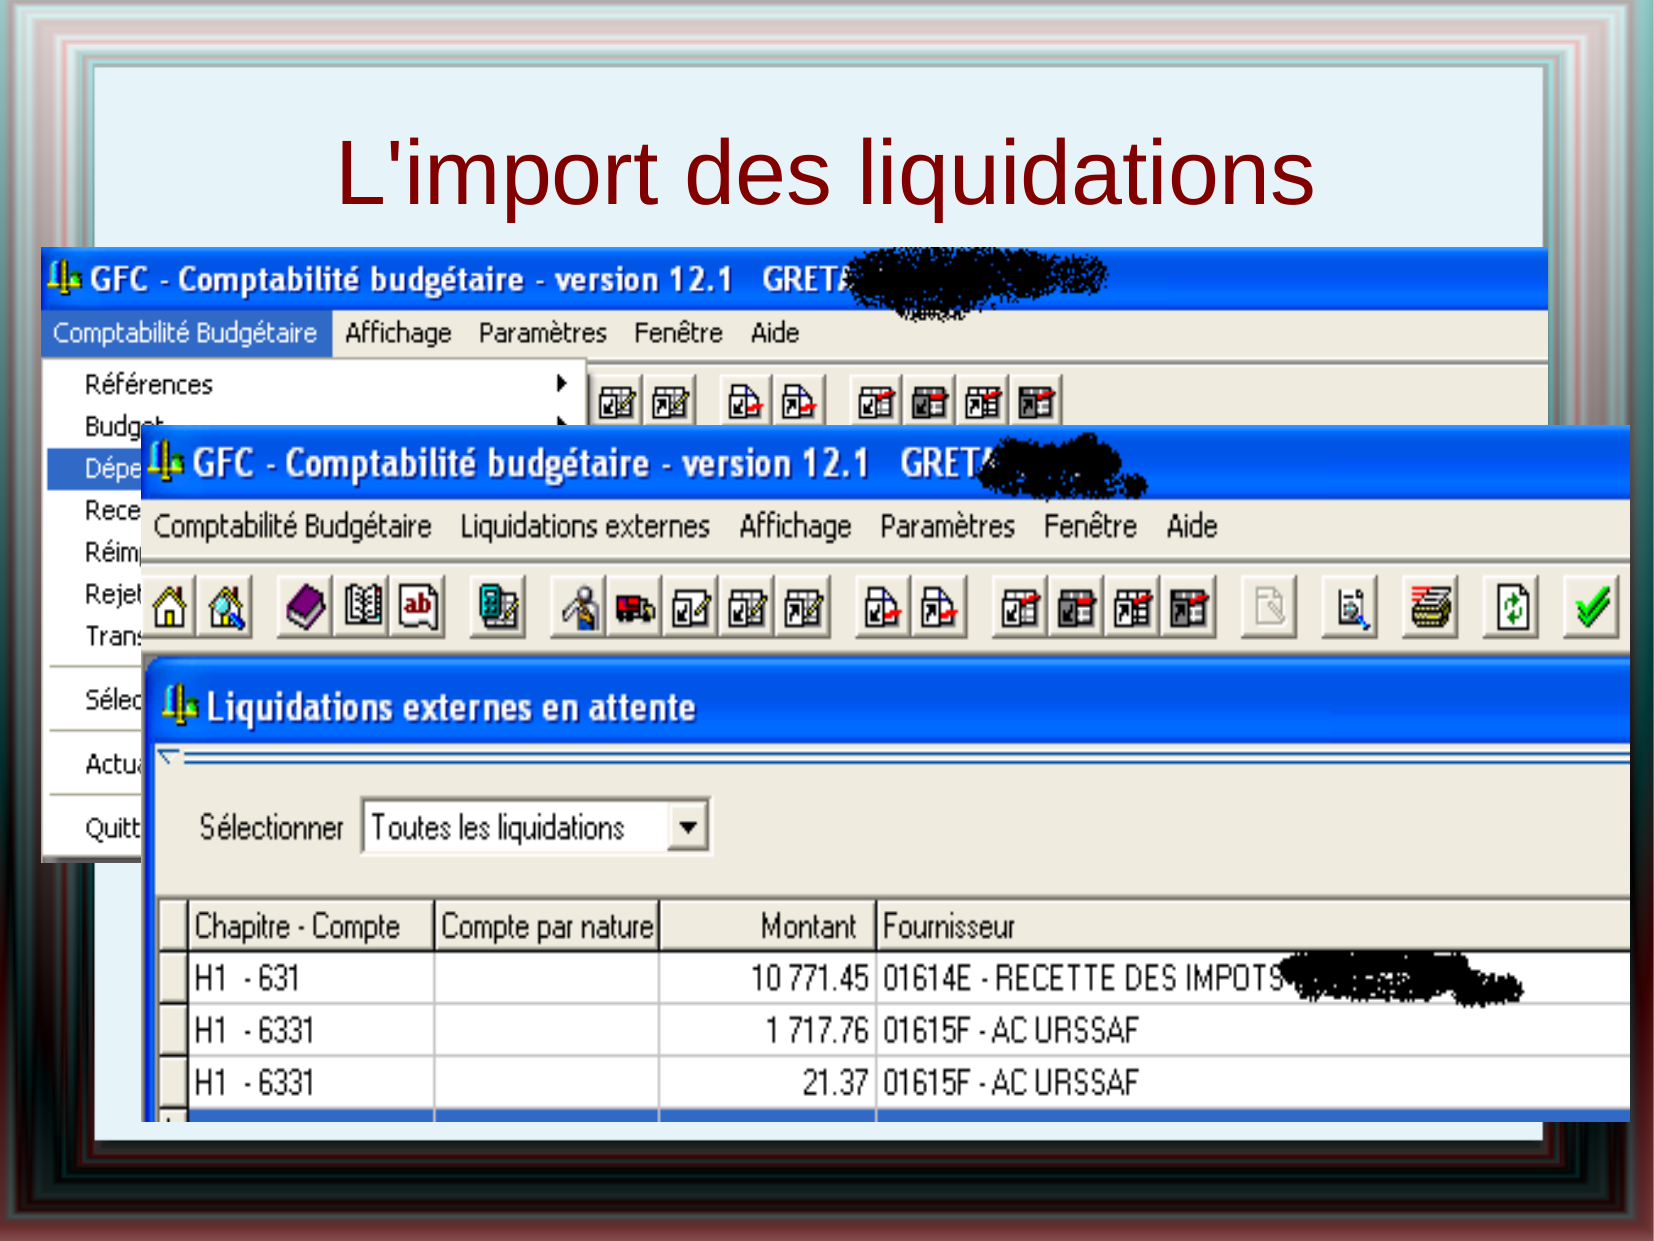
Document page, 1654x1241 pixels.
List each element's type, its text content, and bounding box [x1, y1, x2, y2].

title L'import des liquidations [118, 88, 1536, 247]
picture [0, 0, 1654, 1241]
